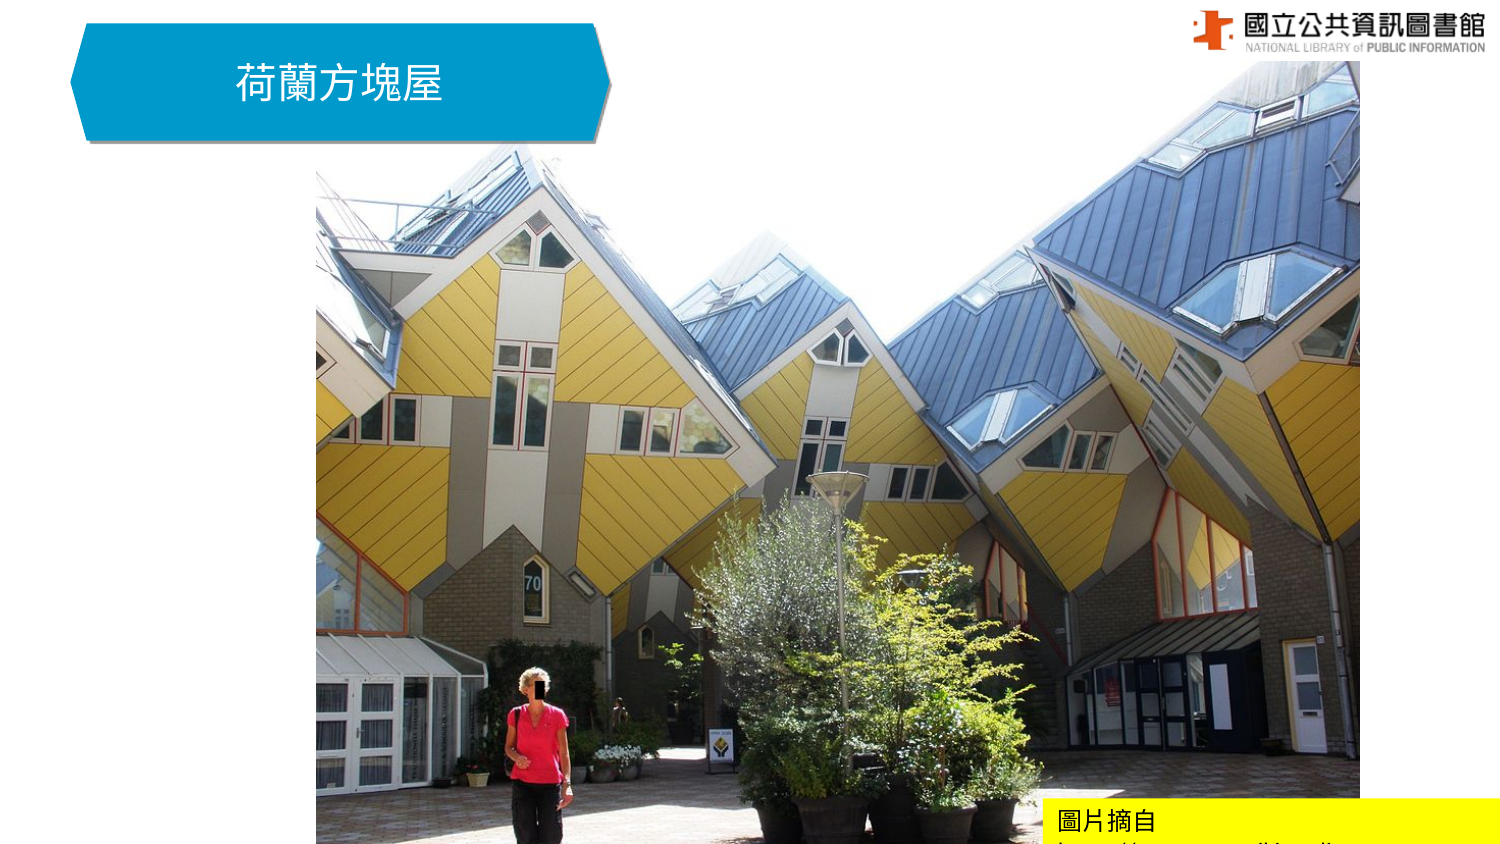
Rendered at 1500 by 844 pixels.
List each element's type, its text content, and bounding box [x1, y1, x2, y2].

picture [316, 61, 1360, 844]
picture [1192, 9, 1486, 53]
text_box 荷蘭方塊屋 [70, 23, 610, 141]
text_box 圖片摘自https://commons.wikimedia.org [1042, 798, 1500, 844]
